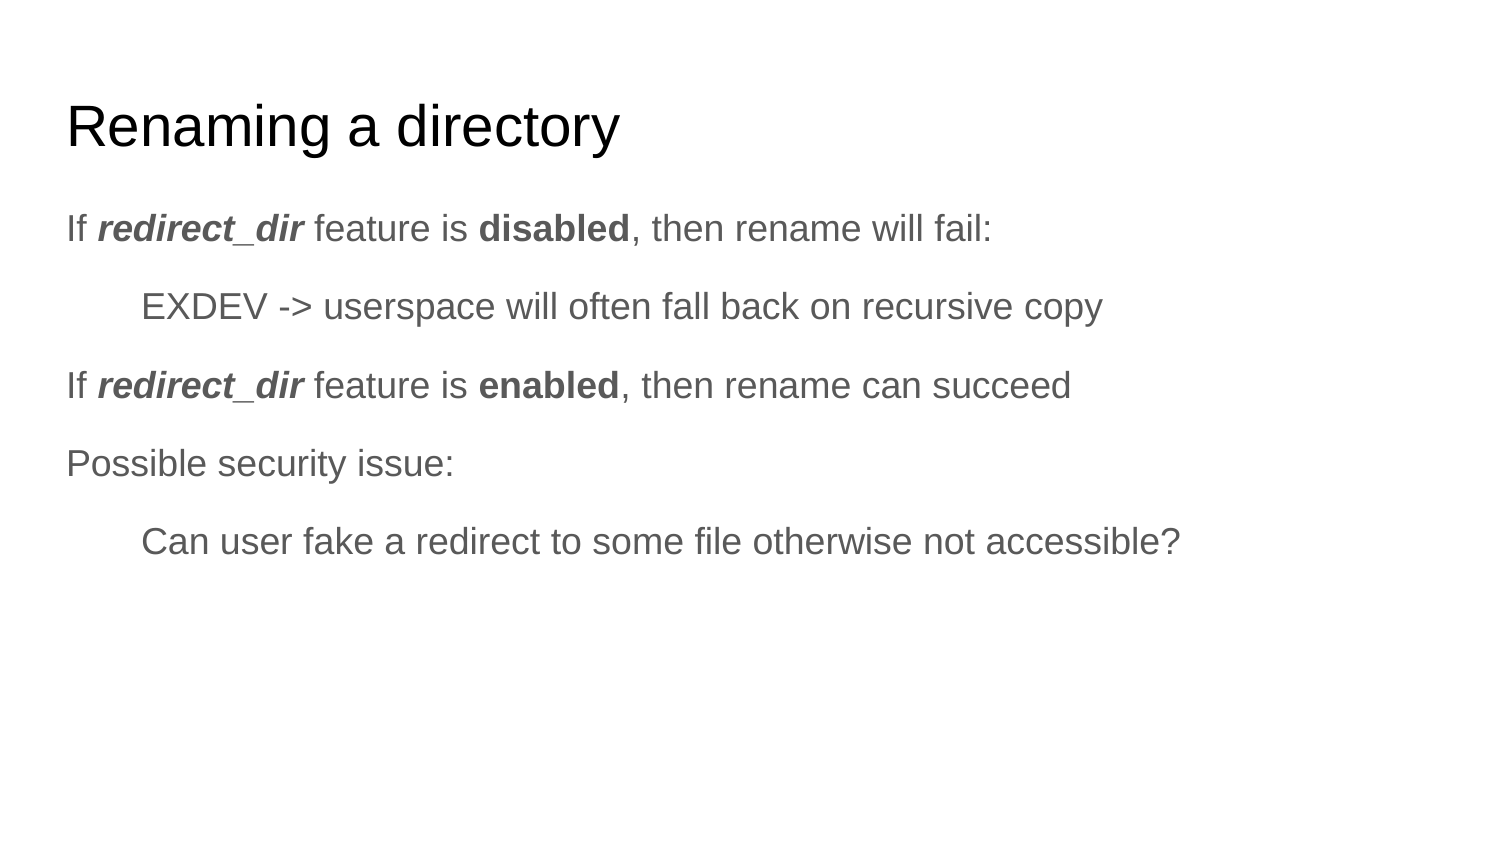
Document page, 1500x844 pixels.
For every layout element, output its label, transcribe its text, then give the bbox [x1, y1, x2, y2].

title Renaming a directory [51, 72, 1449, 167]
list If redirect_dir feature is disabled, then rename will fail: EXDEV -> userspace will often fall back on recursive copy If redirect_dir feature is enabled, then rename can succeed Possible security issue: Can user fake a redirect to some file otherwise not accessible? [51, 189, 1449, 750]
